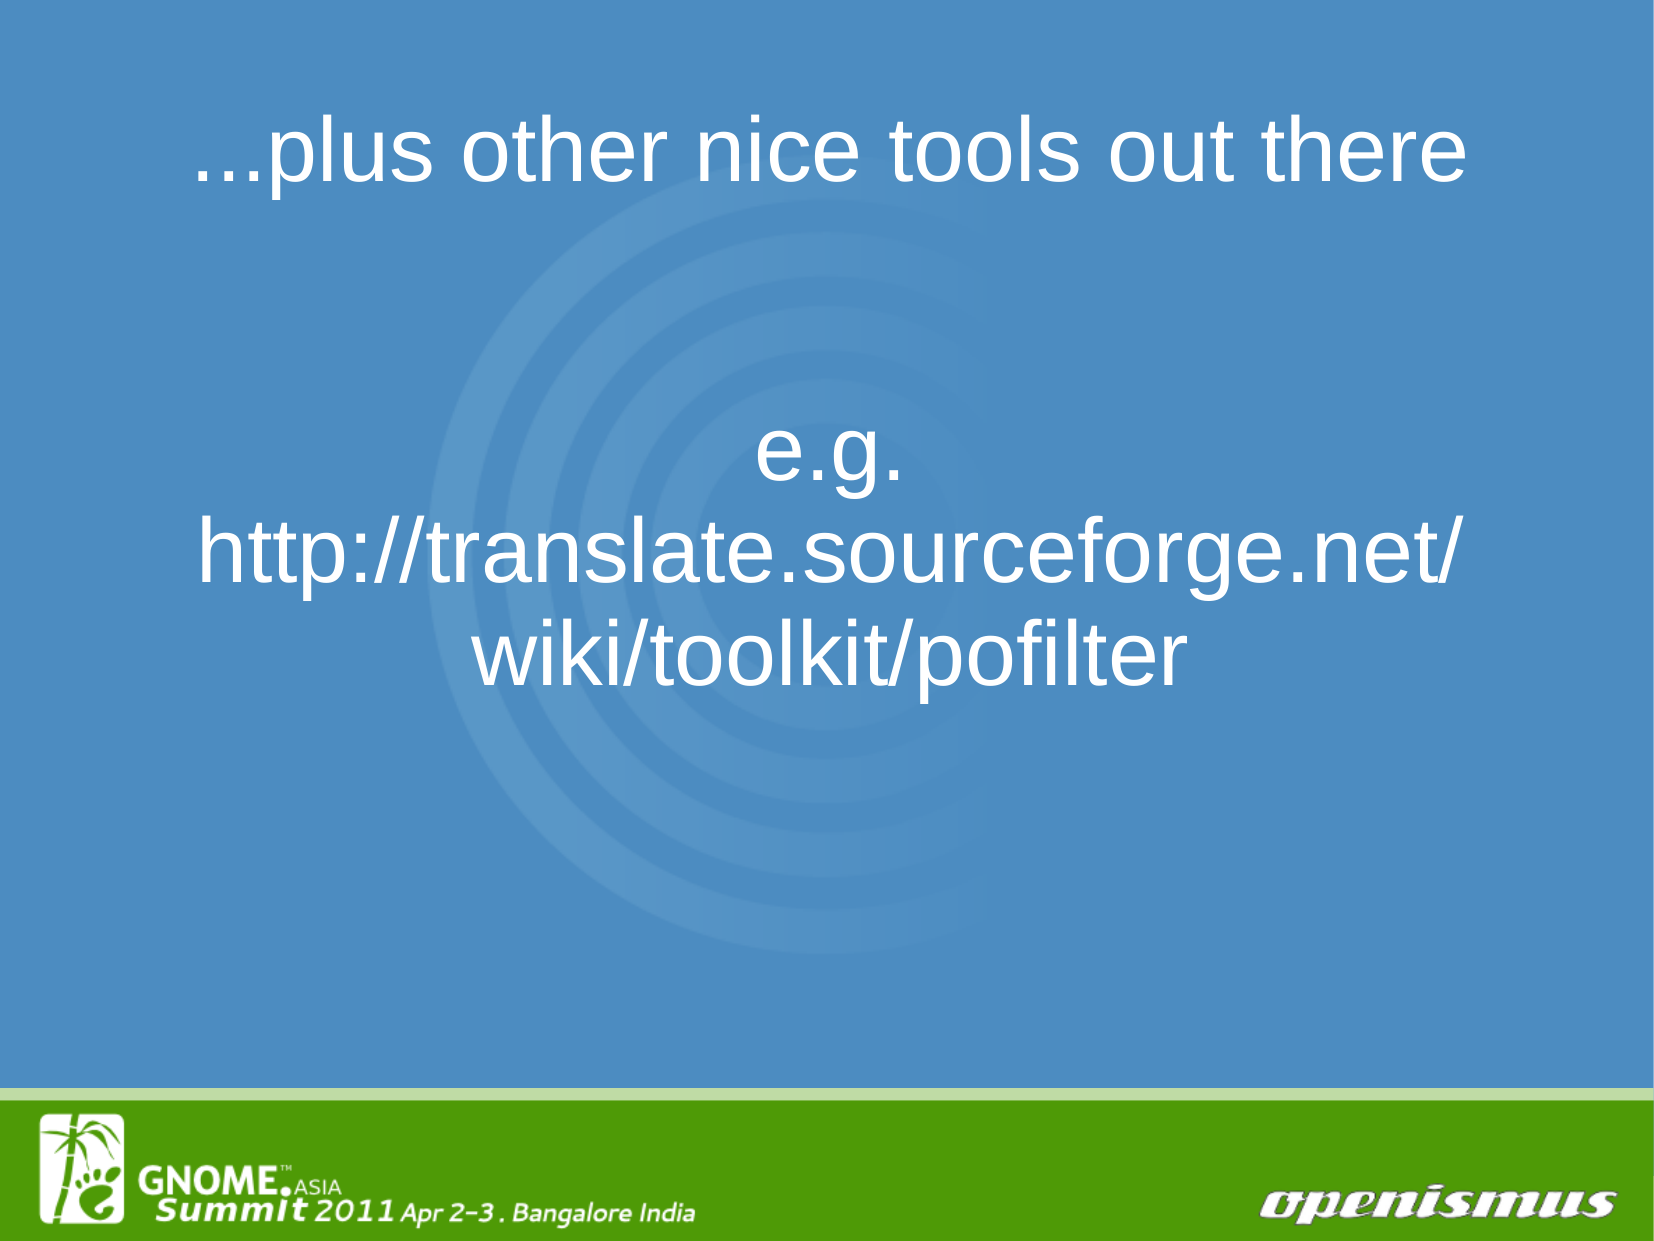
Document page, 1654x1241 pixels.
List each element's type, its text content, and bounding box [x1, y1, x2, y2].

picture [0, 0, 1654, 1241]
title ...plus other nice tools out there [120, 98, 1542, 202]
title e.g. http://translate.sourceforge.net/ wiki/toolkit/pofilter [120, 397, 1542, 706]
